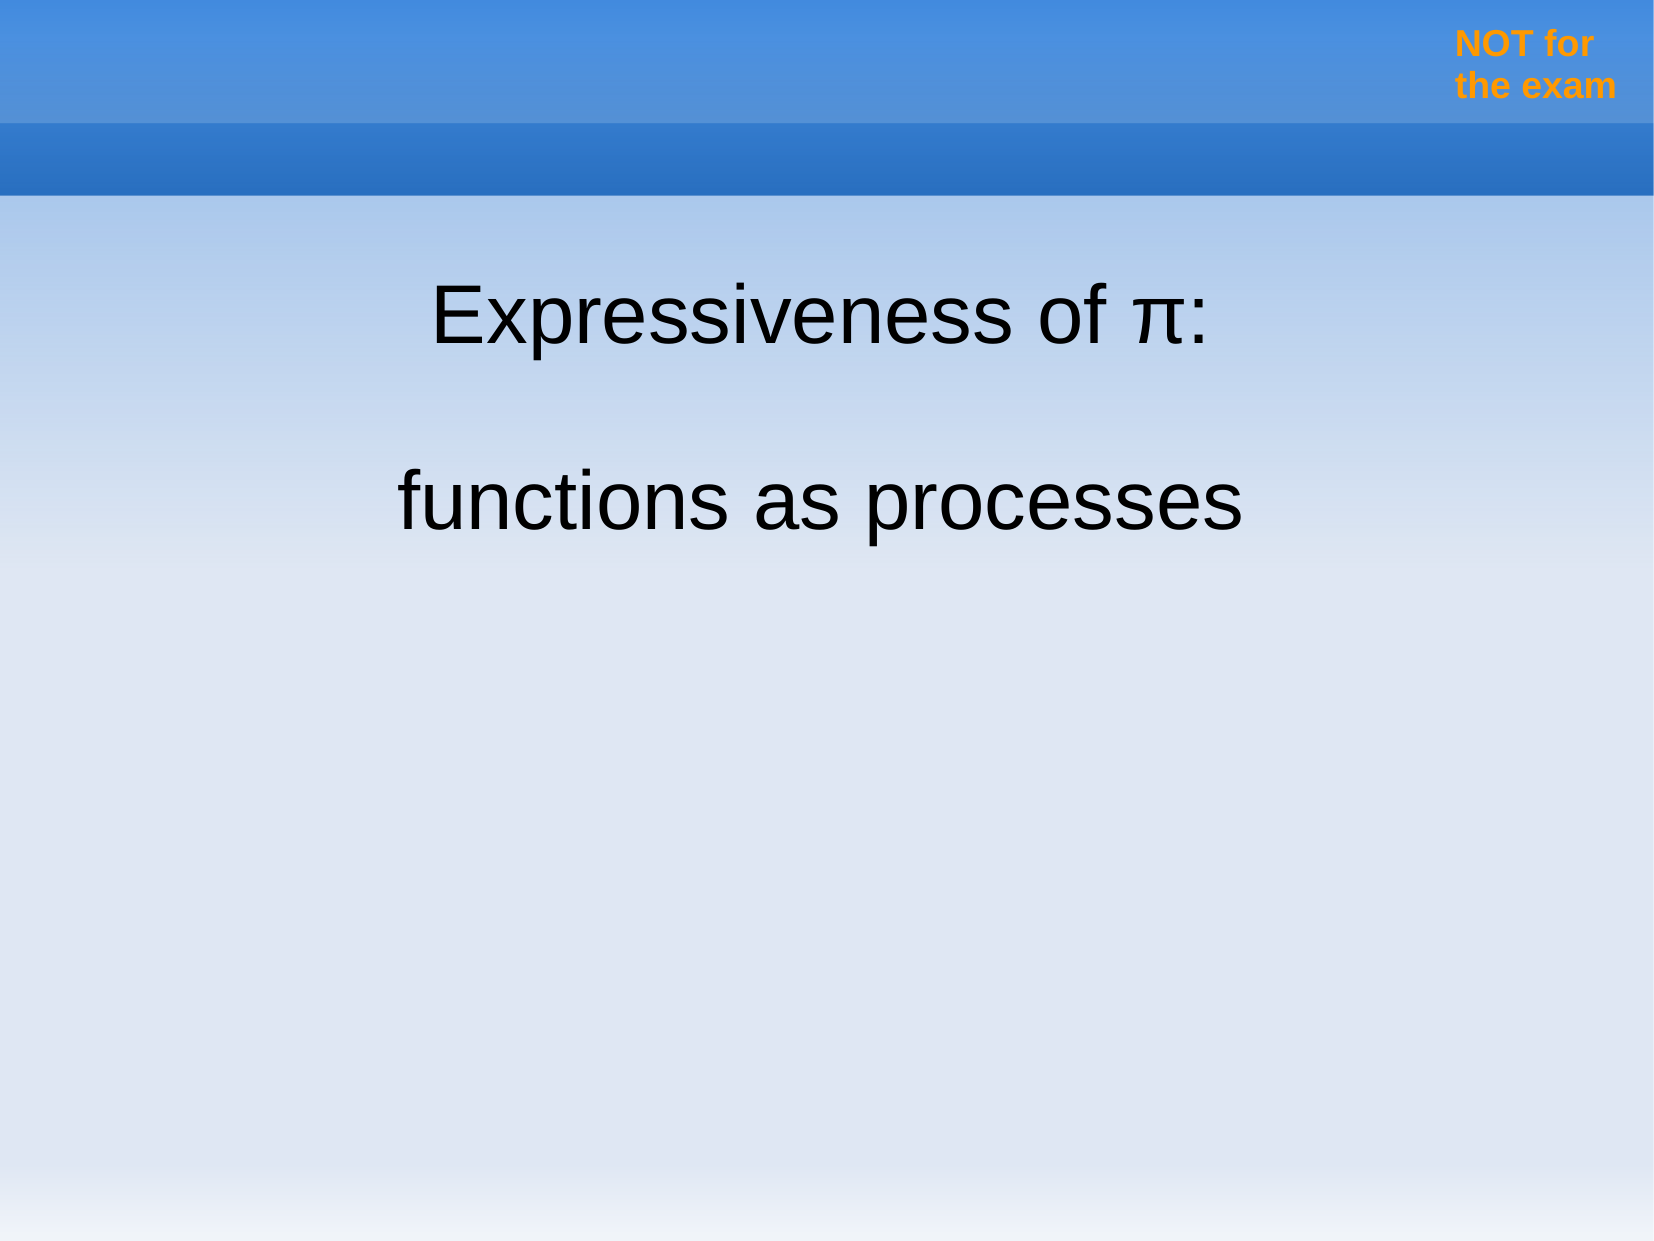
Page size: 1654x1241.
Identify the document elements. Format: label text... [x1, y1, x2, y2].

subtitle Expressiveness of π: functions as processes [76, 0, 1565, 1109]
picture [0, 0, 1654, 1241]
text_box NOT for the exam [1440, 15, 1632, 114]
